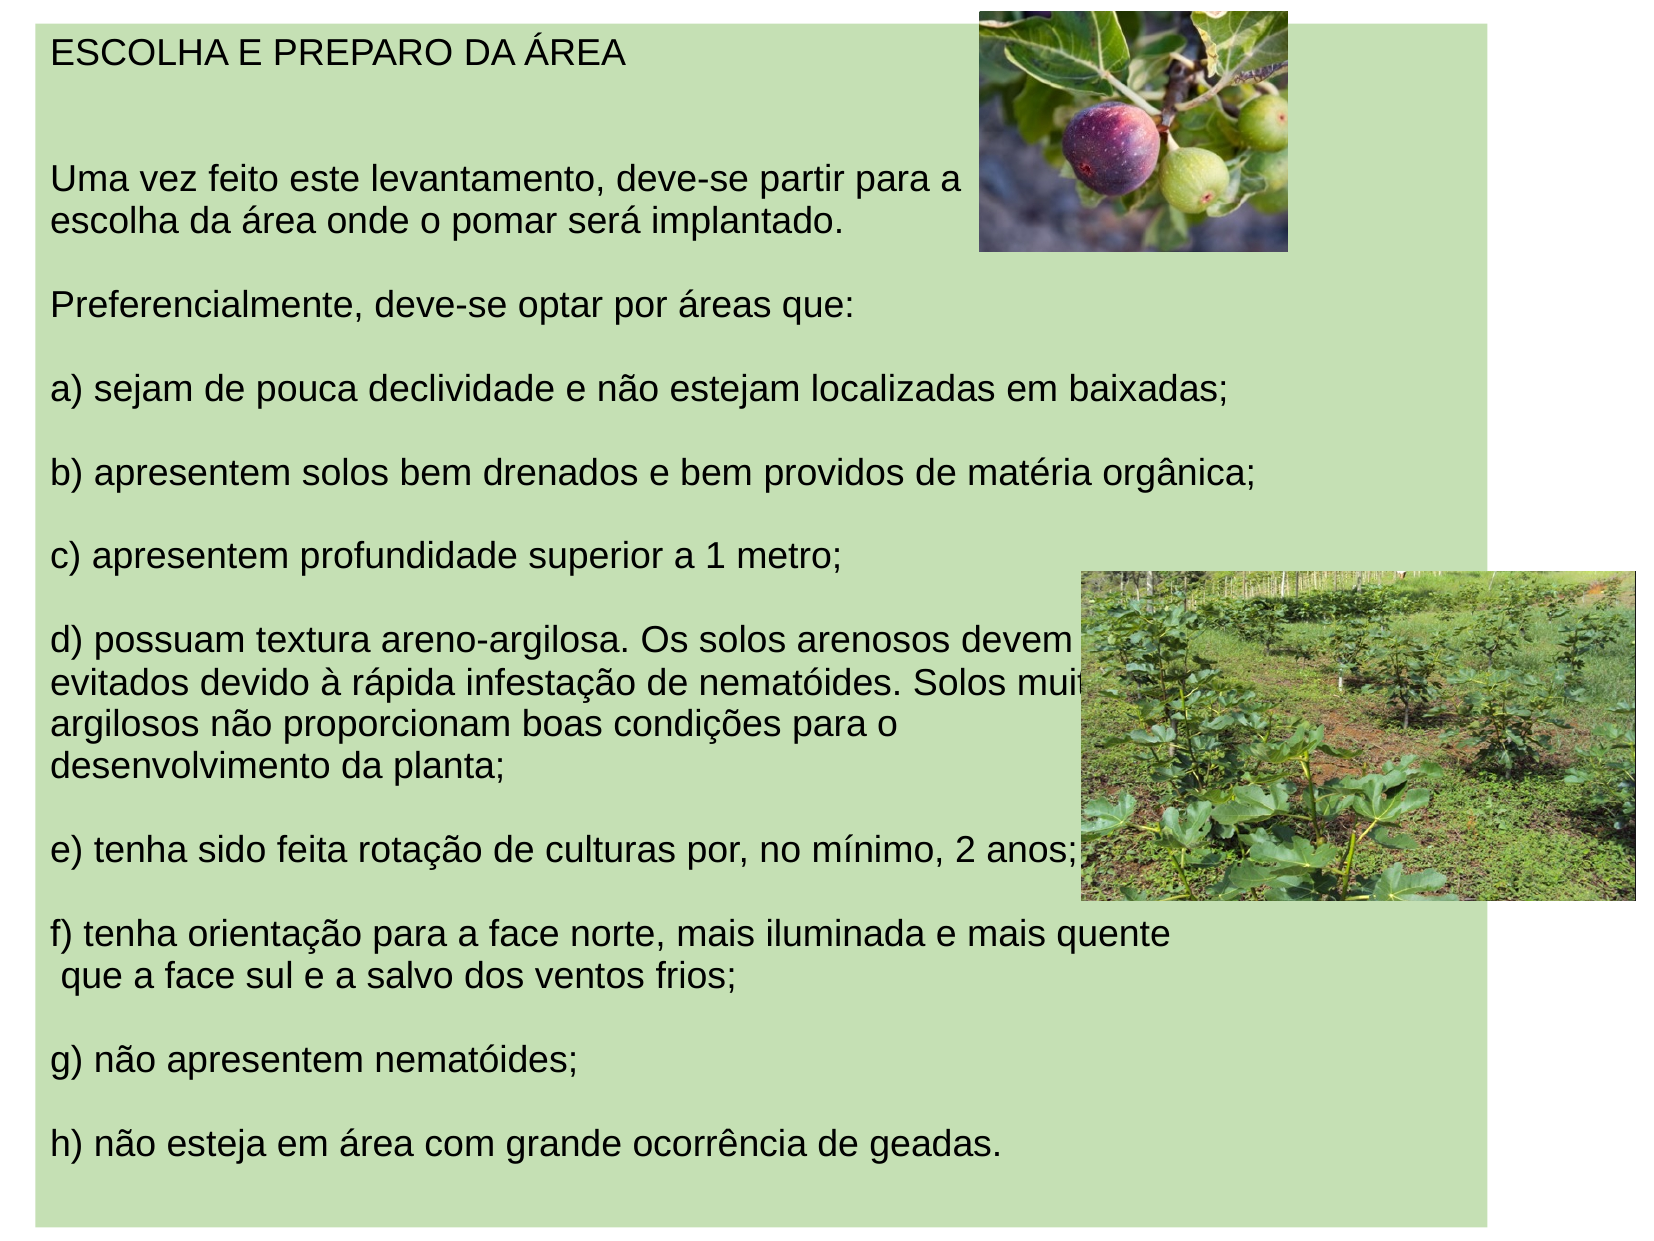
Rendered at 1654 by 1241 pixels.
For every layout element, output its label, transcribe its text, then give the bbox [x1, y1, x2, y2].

picture [979, 11, 1288, 252]
text_box ESCOLHA E PREPARO DA ÁREA Uma vez feito este levantamento, deve-se partir para a escolha da área onde o pomar será implantado. Preferencialmente, deve-se optar por áreas que: a) sejam de pouca declividade e não estejam localizadas em baixadas; b) apresentem solos bem drenados e bem providos de matéria orgânica; c) apresentem profundidade superior a 1 metro; d) possuam textura areno-argilosa. Os solos arenosos devem ser evitados devido à rápida infestação de nematóides. Solos muito argilosos não proporcionam boas condições para o desenvolvimento da planta; e) tenha sido feita rotação de culturas por, no mínimo, 2 anos; f) tenha orientação para a face norte, mais iluminada e mais quente que a face sul e a salvo dos ventos frios; g) não apresentem nematóides; h) não esteja em área com grande ocorrência de geadas. [35, 23, 1488, 1228]
picture [1081, 572, 1636, 901]
